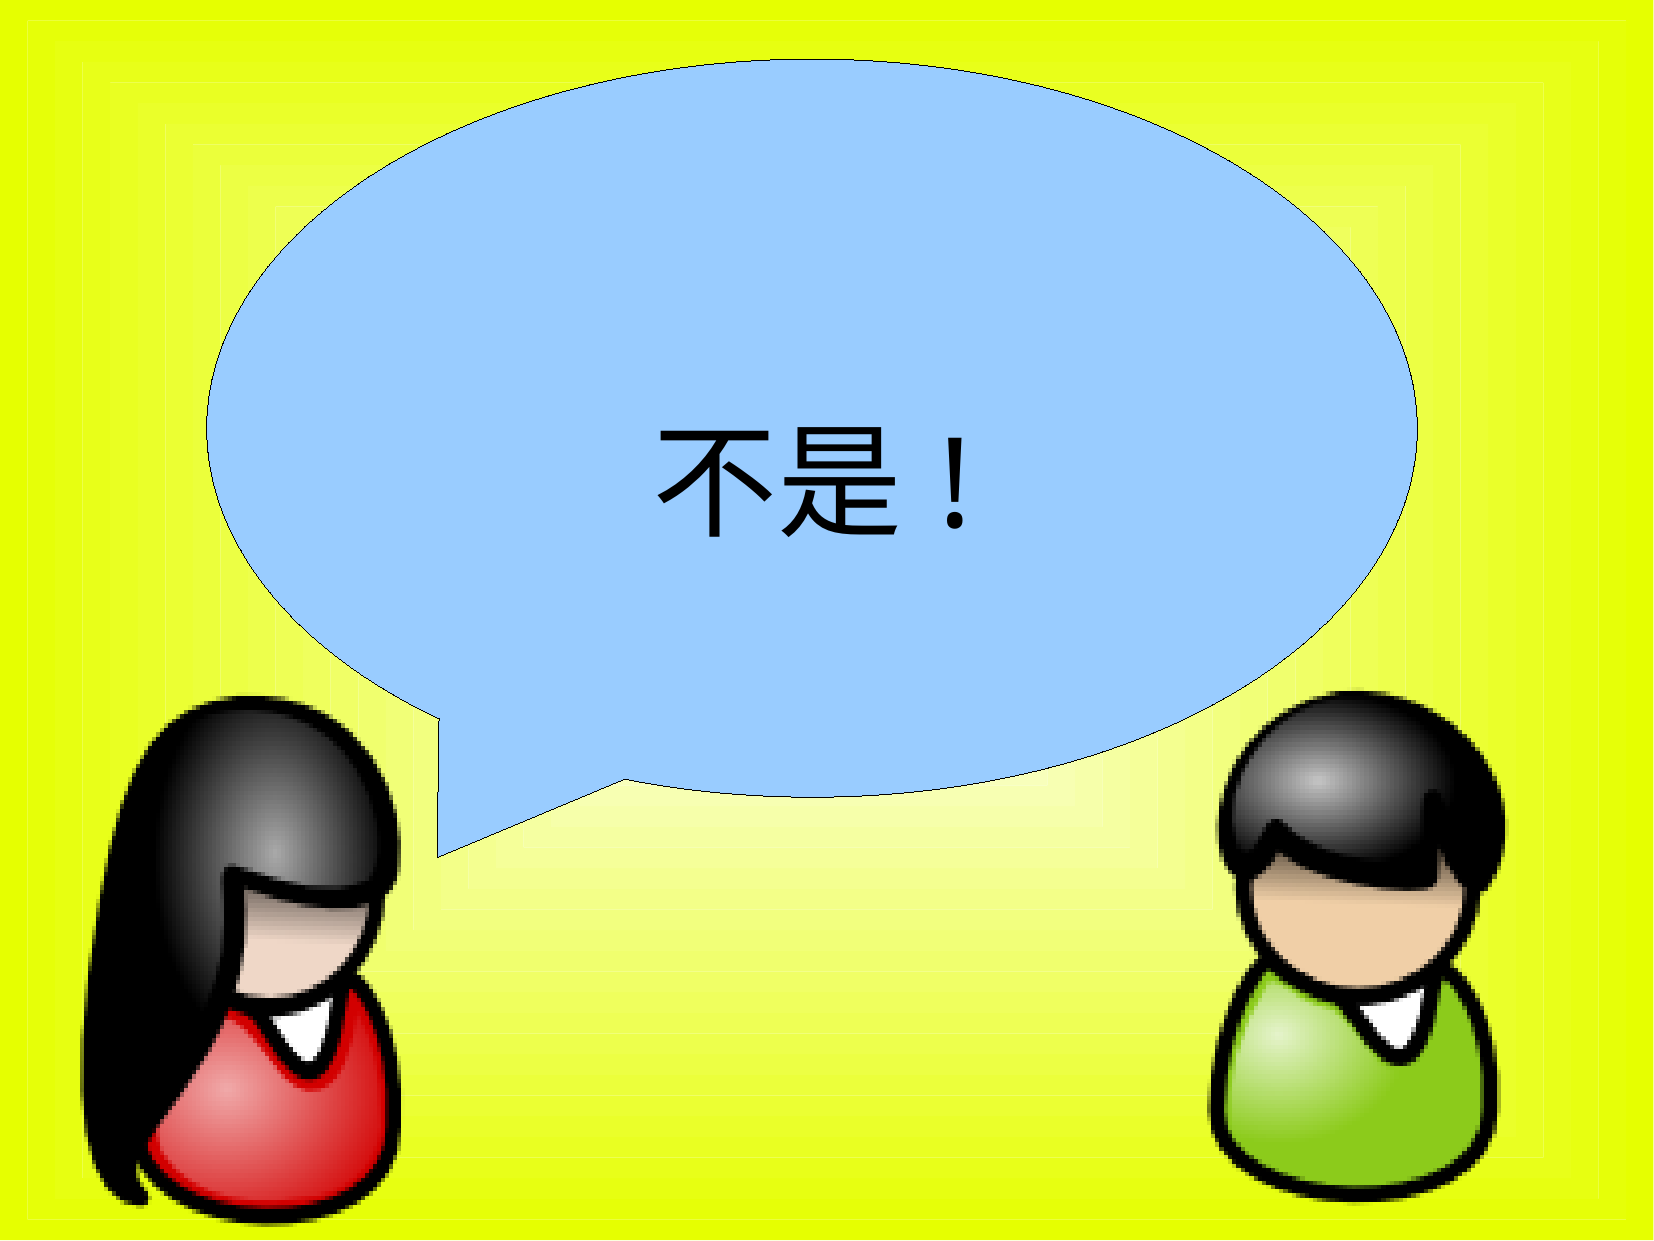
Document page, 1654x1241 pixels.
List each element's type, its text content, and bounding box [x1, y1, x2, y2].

picture [0, 679, 502, 1241]
picture [1092, 679, 1625, 1211]
text_box 不是! [206, 59, 1418, 858]
